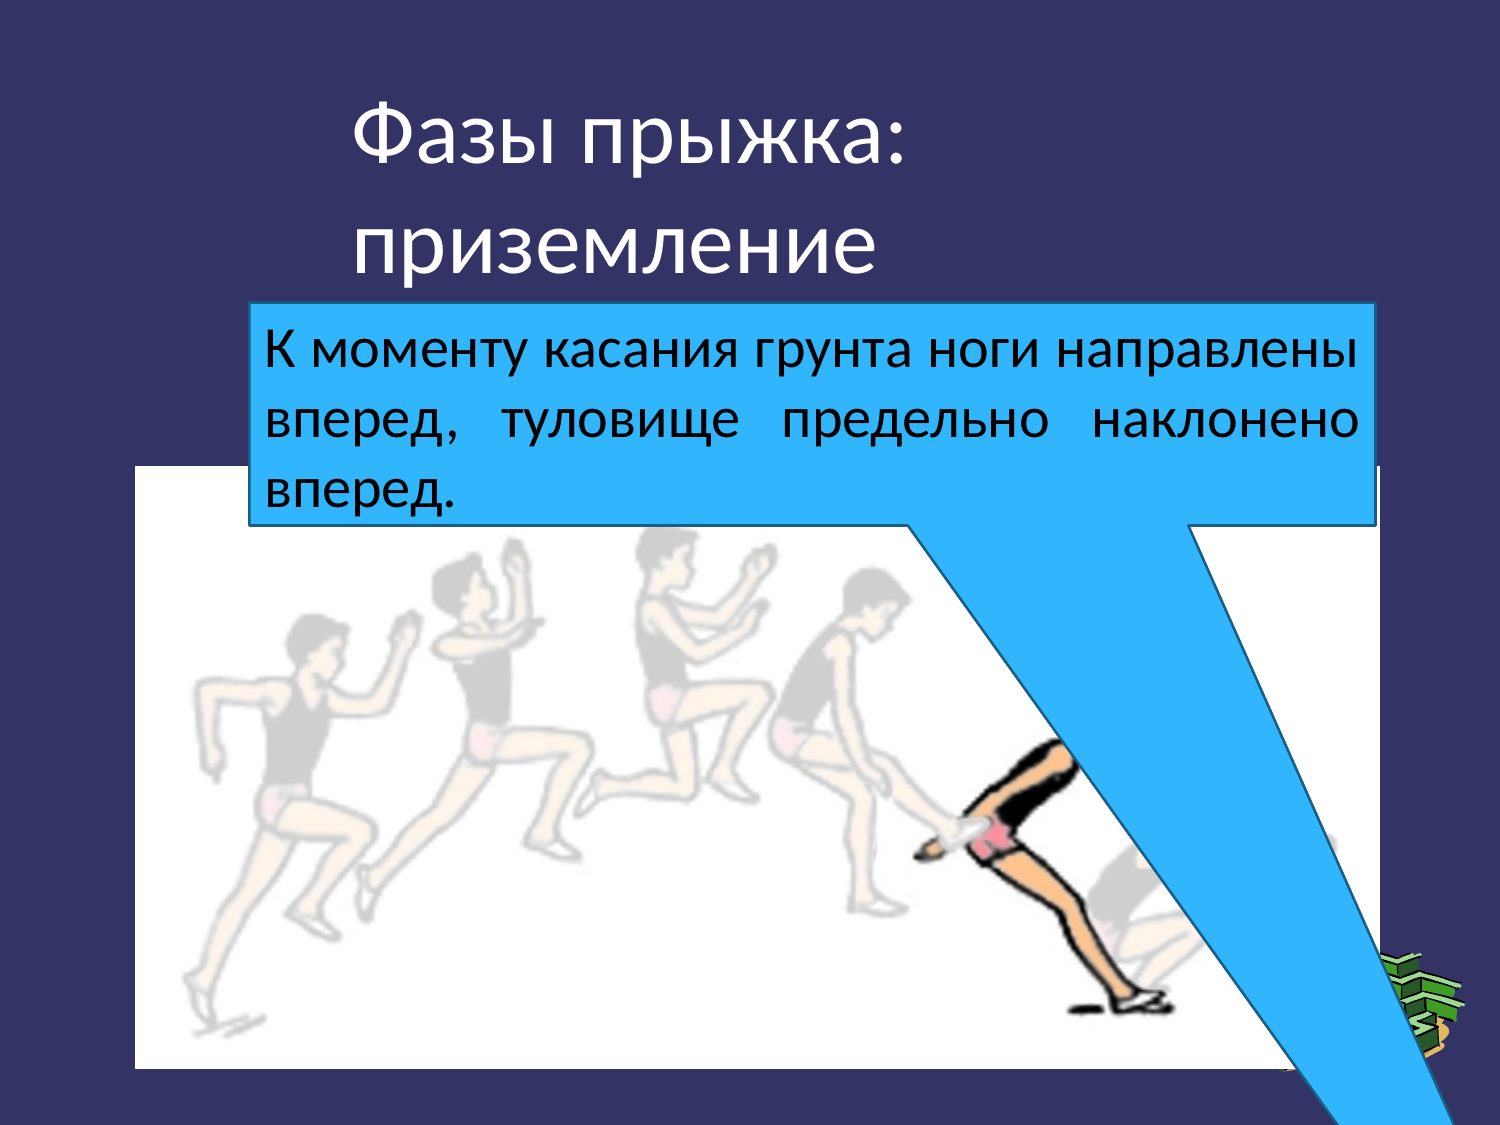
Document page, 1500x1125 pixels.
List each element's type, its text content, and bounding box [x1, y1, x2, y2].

text_box К моменту касания грунта ноги направлены вперед, туловище предельно наклонено вперед. [249, 302, 1455, 1125]
picture [1189, 466, 1380, 955]
picture [135, 466, 1296, 1069]
text_box Фазы прыжка: приземление [336, 64, 1199, 410]
